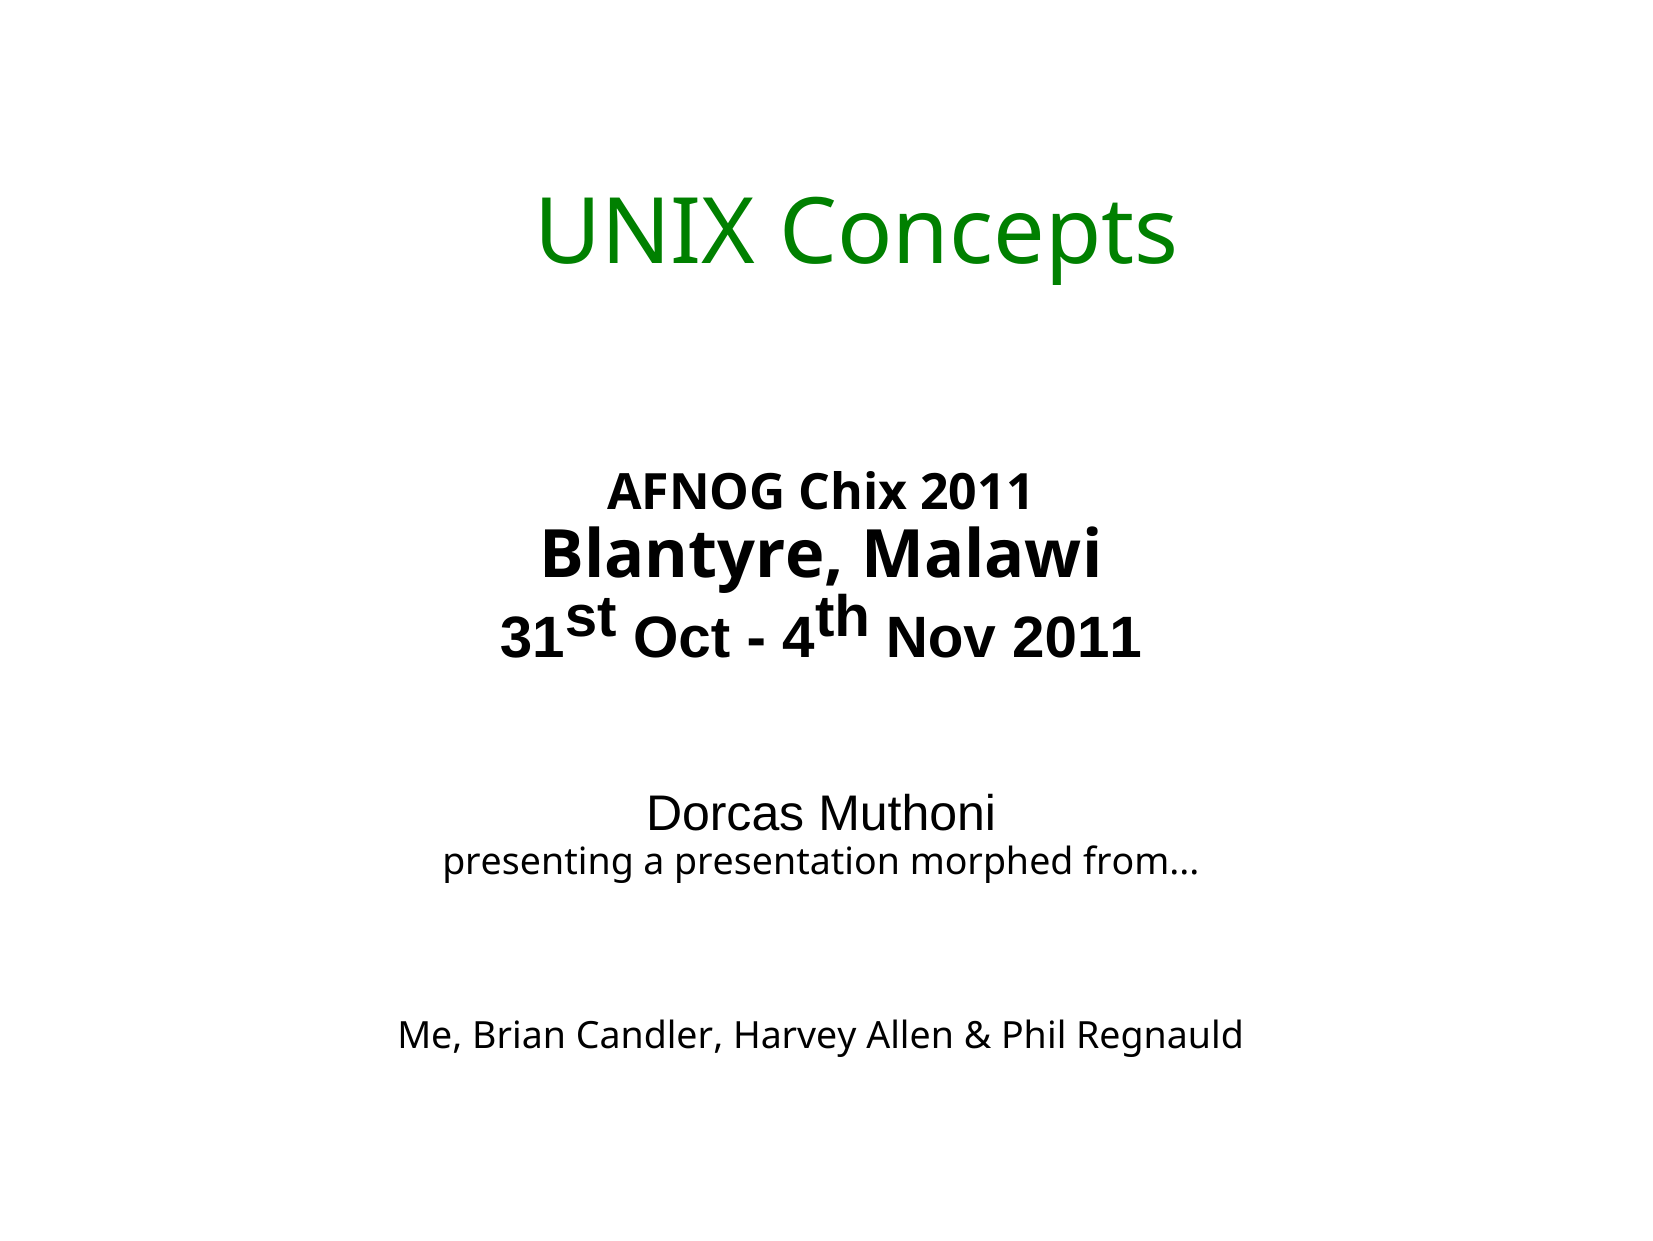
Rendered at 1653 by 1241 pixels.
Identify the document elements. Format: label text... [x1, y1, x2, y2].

text_box AFNOG Chix 2011 Blantyre, Malawi 31st Oct - 4th Nov 2011 Dorcas Muthoni presenting a presentation morphed from... Me, Brian Candler, Harvey Allen & Phil Regnauld [115, 446, 1527, 1191]
text_box UNIX Concepts [150, 125, 1563, 335]
